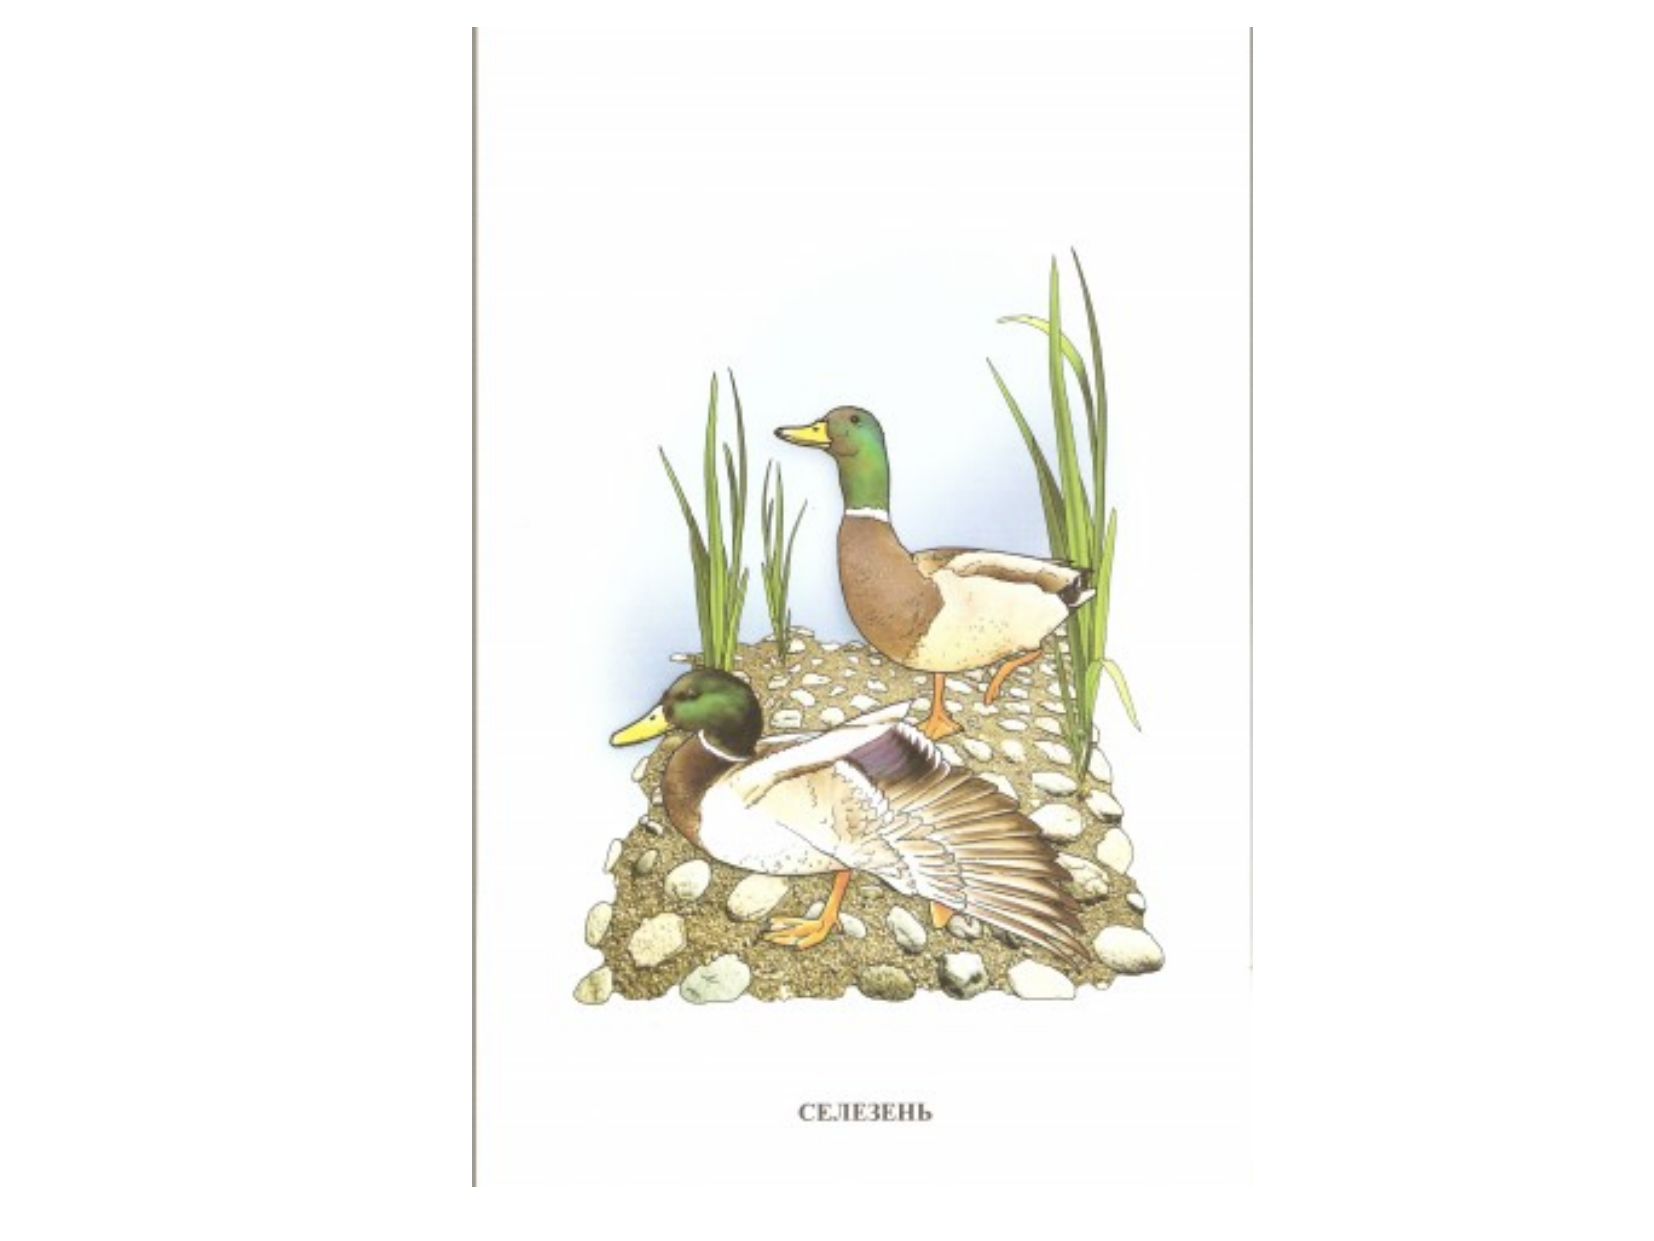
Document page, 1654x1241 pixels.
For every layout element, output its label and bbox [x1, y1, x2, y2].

picture [472, 27, 1253, 1187]
